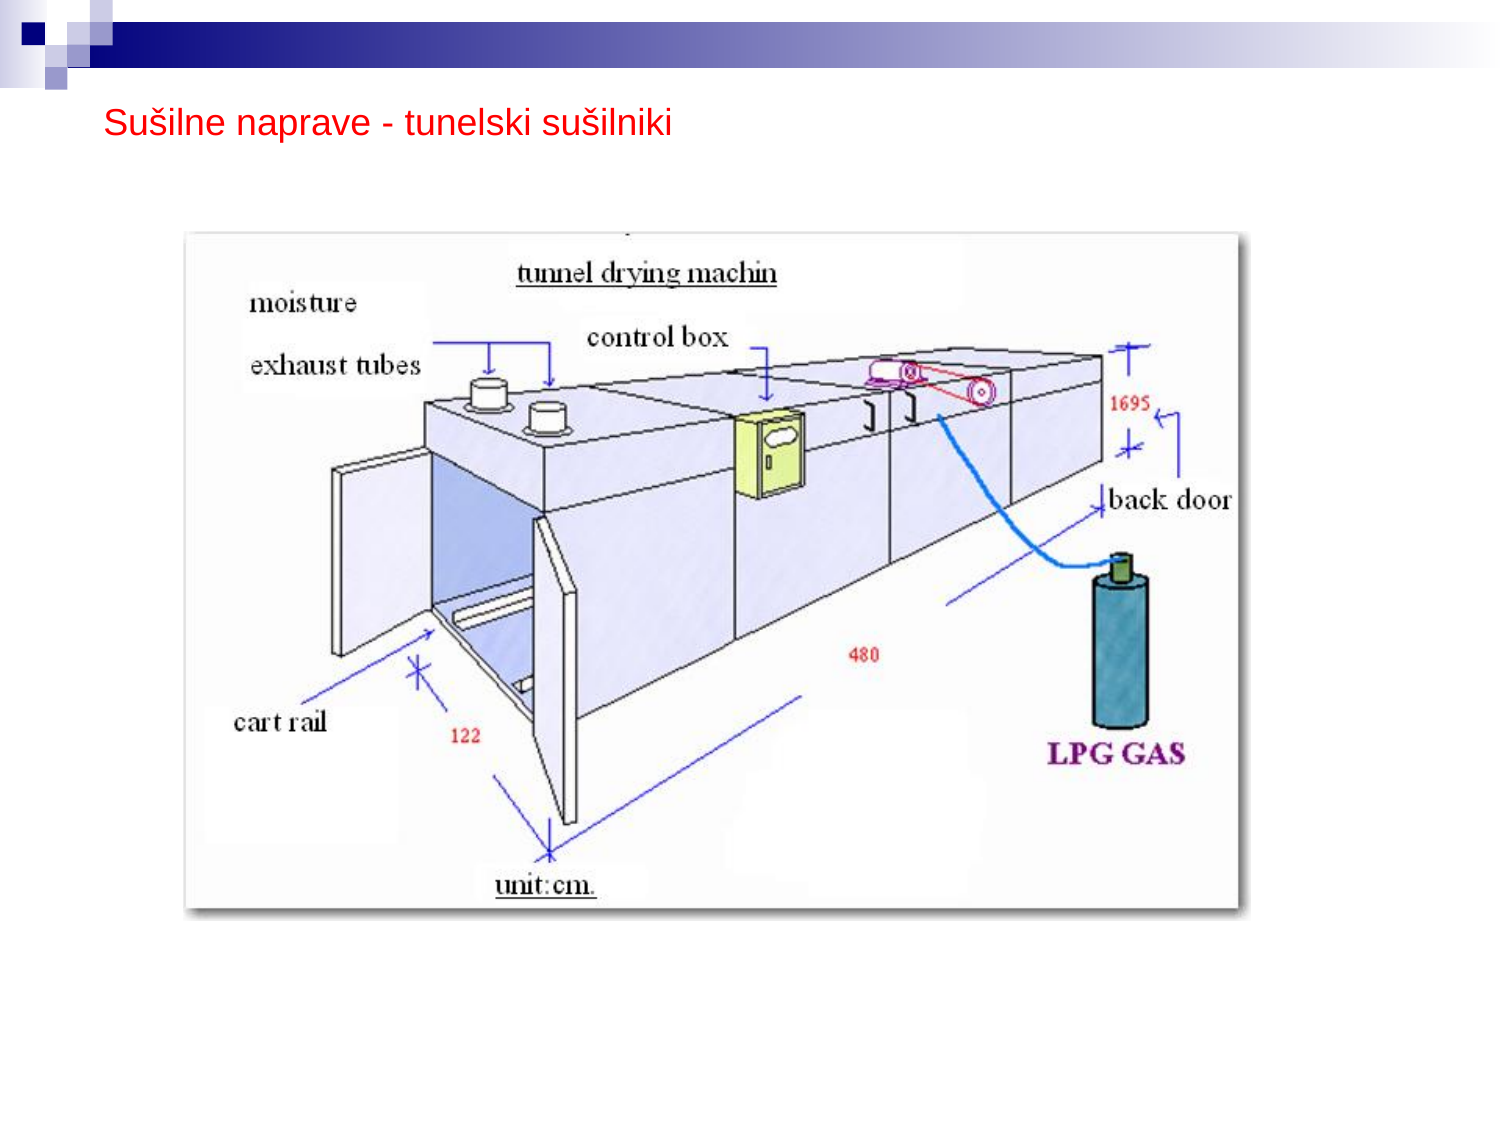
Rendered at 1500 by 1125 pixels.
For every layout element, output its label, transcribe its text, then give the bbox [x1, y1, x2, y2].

picture [183, 231, 1251, 921]
text_box Sušilne naprave - tunelski sušilniki [88, 90, 1377, 151]
